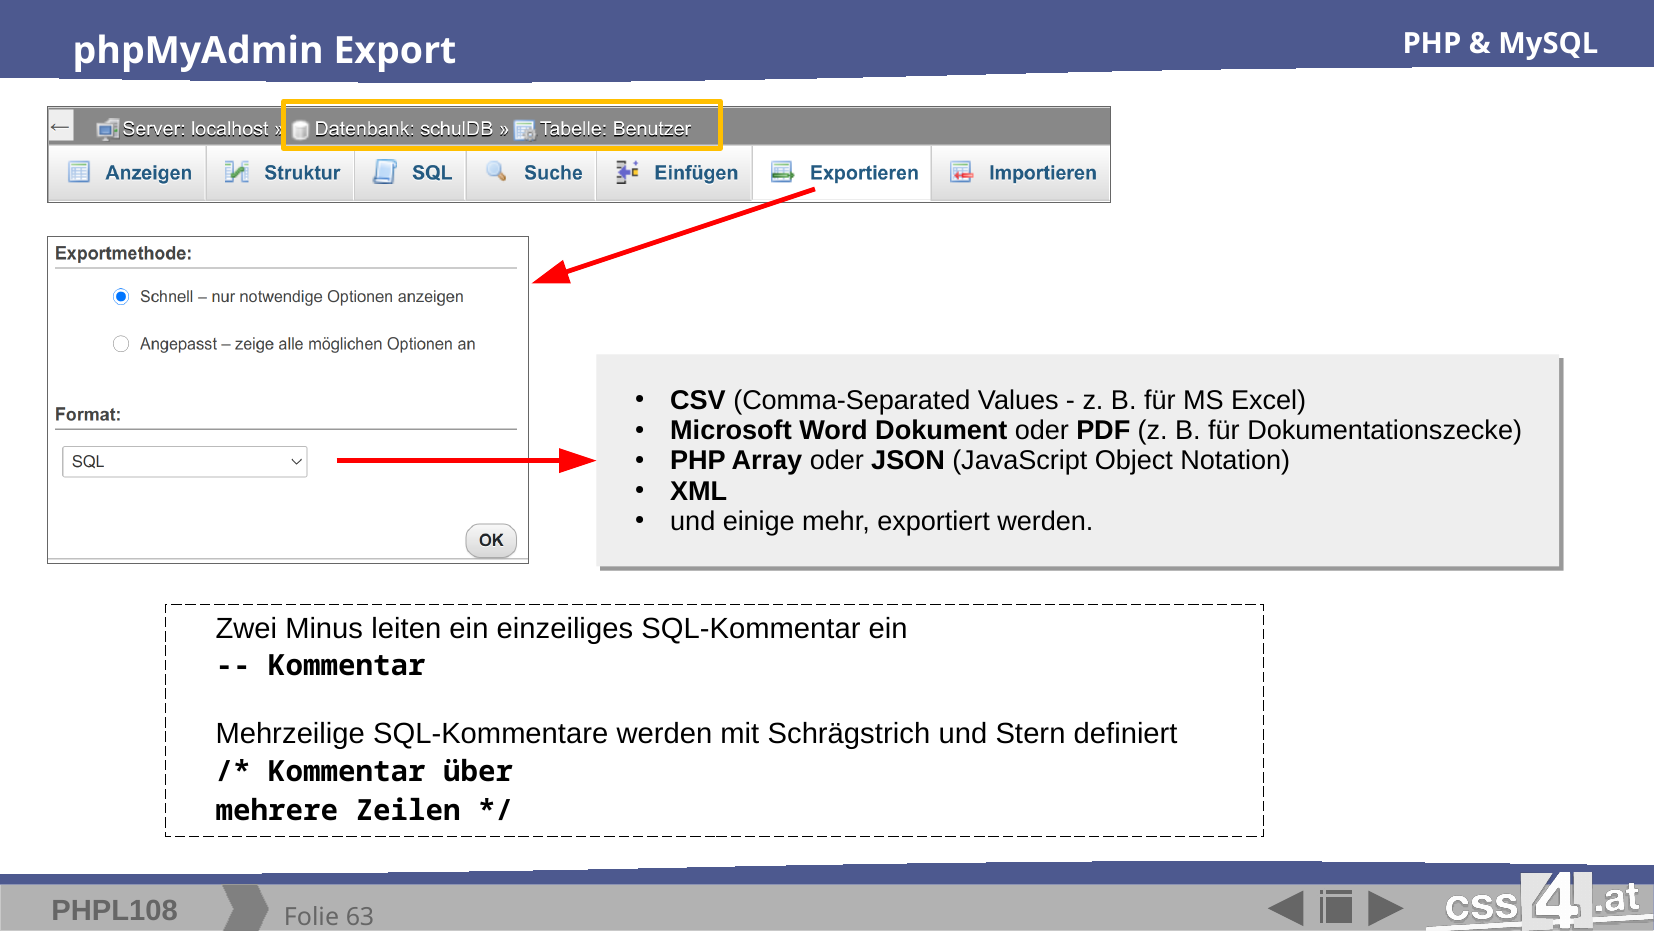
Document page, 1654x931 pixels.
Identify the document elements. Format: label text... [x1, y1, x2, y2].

picture [1426, 872, 1654, 931]
text_box [0, 0, 1654, 83]
text_box PHPL108 [36, 886, 209, 931]
picture [47, 236, 529, 564]
text_box CSV (Comma-Separated Values - z. B. für MS Excel) Microsoft Word Dokument oder PDF (z. B. für Dokumentationszecke) PHP Array oder JSON (JavaScript Object Notation) XML und einige mehr, exportiert werden. [596, 354, 1560, 567]
text_box PHP & MySQL [1387, 15, 1619, 60]
text_box Folie <Foliennummer> [269, 891, 542, 931]
text_box [283, 101, 721, 149]
text_box phpMyAdmin Export [57, 16, 469, 69]
text_box Zwei Minus leiten ein einzeiliges SQL-Kommentar ein -- Kommentar Mehrzeilige SQL-Kommentare werden mit Schrägstrich und Stern definiert /* Kommentar über mehrere Zeilen */ [165, 608, 1264, 833]
picture [47, 106, 1111, 203]
text_box [0, 861, 1654, 931]
